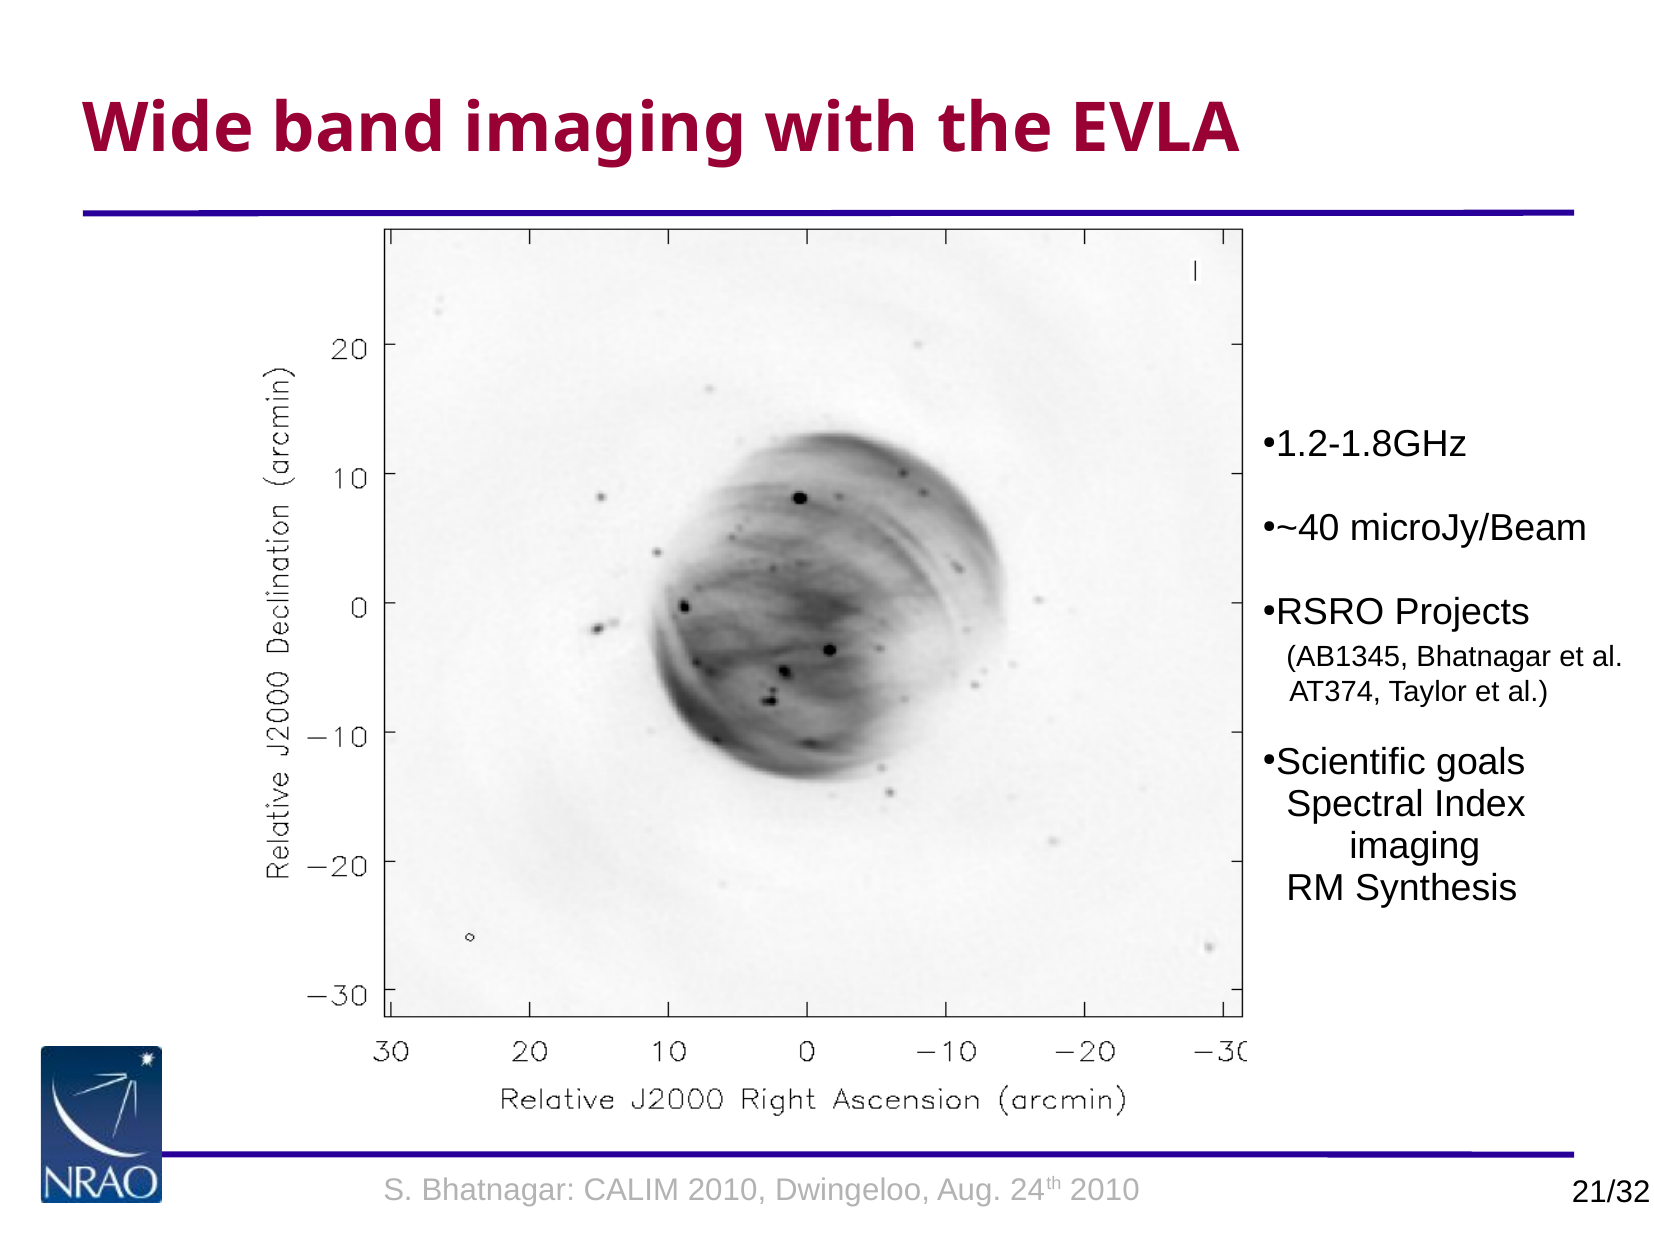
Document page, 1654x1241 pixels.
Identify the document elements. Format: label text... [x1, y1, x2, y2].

text_box 1.2-1.8GHz ~40 microJy/Beam RSRO Projects (AB1345, Bhatnagar et al. AT374, Taylor et al.) Scientific goals Spectral Index imaging RM Synthesis [1248, 415, 1653, 916]
title Wide band imaging with the EVLA [82, 49, 1571, 202]
picture [0, 0, 1654, 1241]
